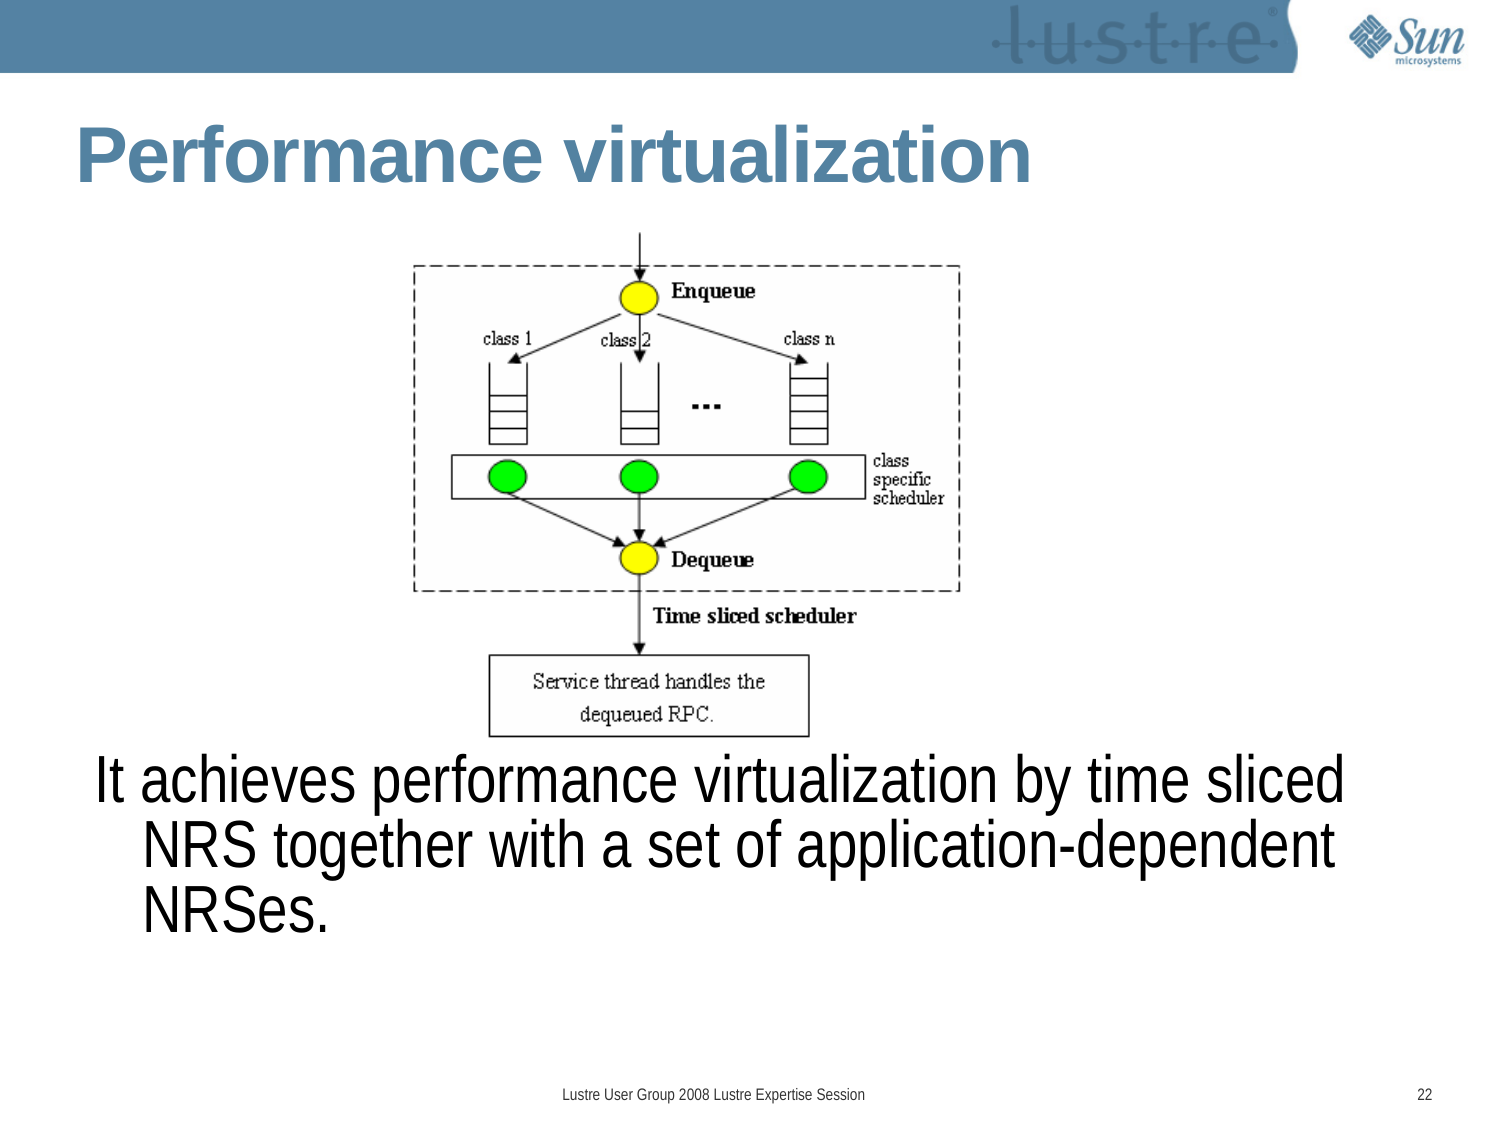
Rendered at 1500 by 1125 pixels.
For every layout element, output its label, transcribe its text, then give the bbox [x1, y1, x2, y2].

picture [0, 0, 1500, 91]
picture [395, 217, 976, 751]
list It achieves performance virtualization by time sliced NRS together with a set of application-dependent NRSes. [75, 750, 1412, 976]
title Performance virtualization [75, 122, 1437, 227]
